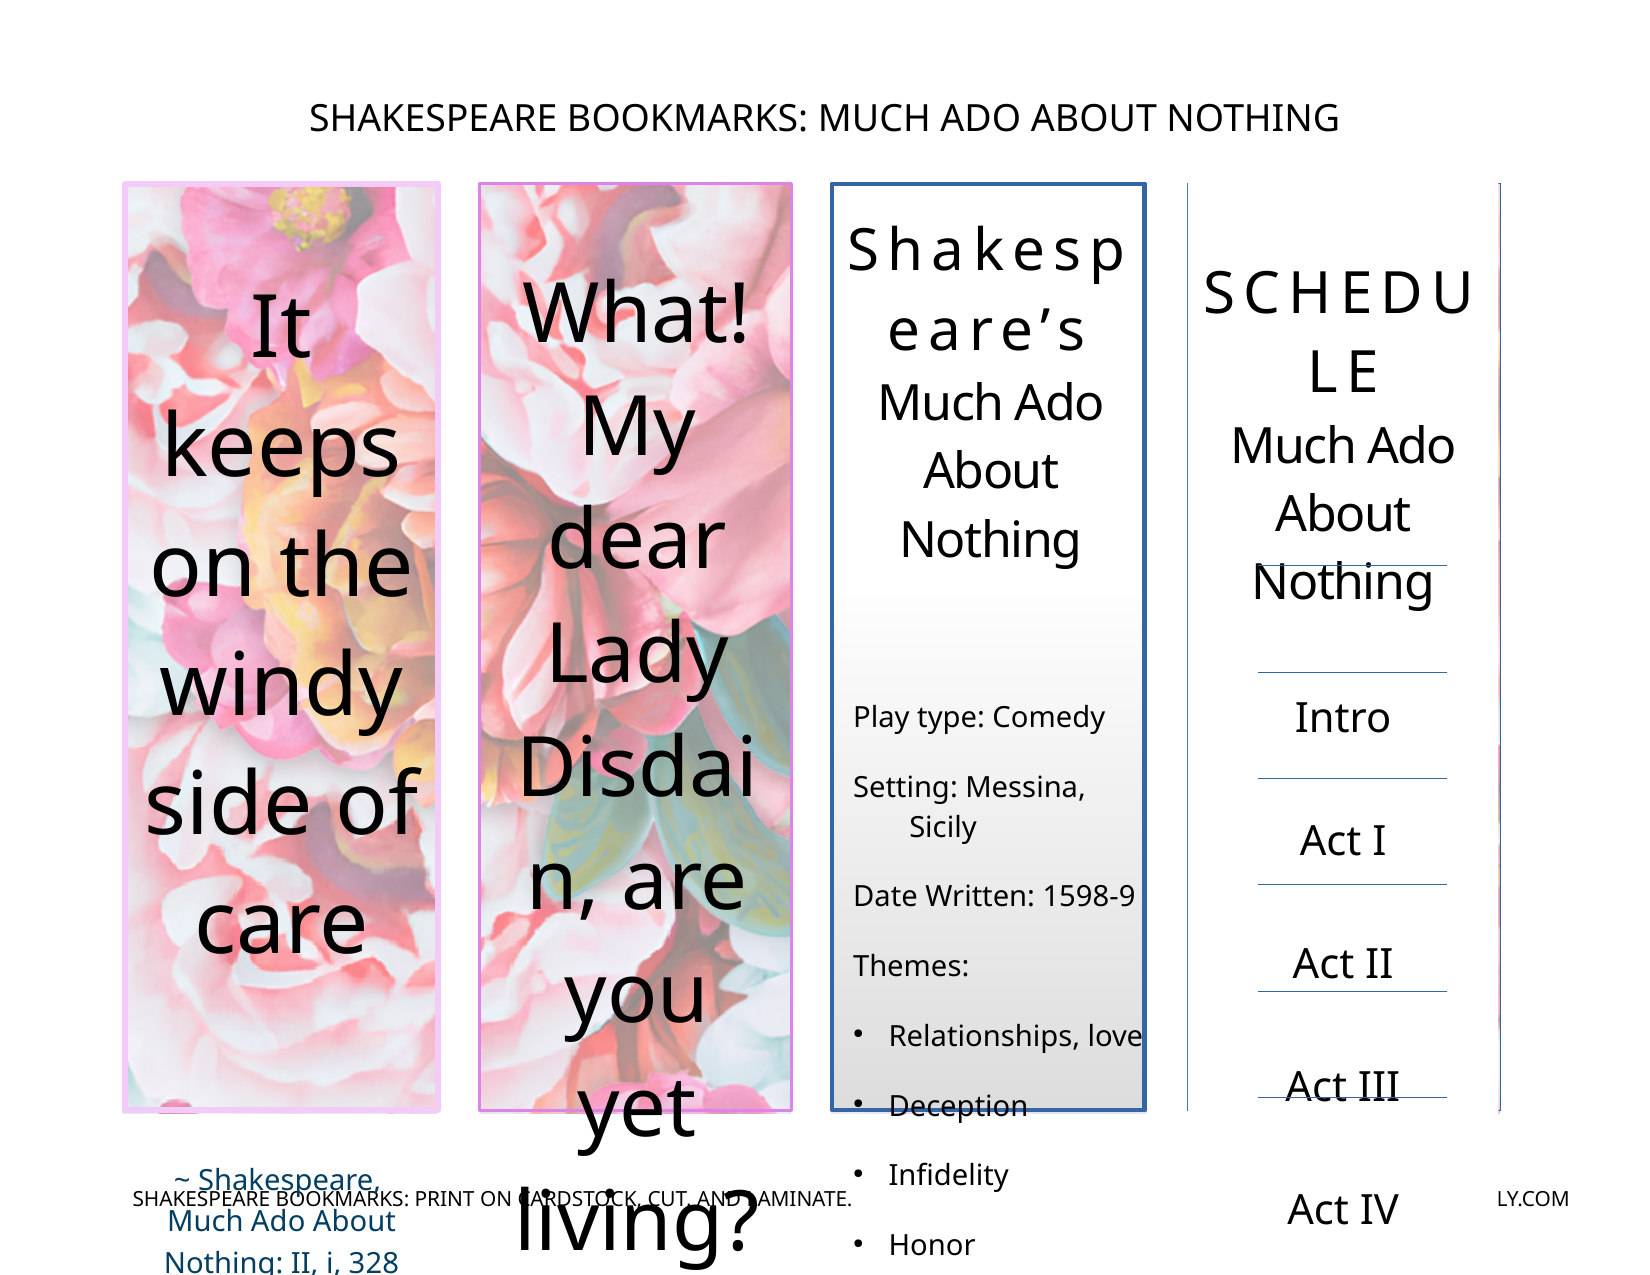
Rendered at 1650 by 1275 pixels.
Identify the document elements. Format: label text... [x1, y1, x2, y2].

text_box [387, 1254, 394, 1261]
text_box [168, 1256, 174, 1265]
text_box © 2023 selfeducatingfamily.com [1499, 1177, 1585, 1221]
text_box [261, 1259, 270, 1265]
text_box It keeps on the windy side of care ~ Shakespeare, Much Ado About Nothing: II, i, 328 [125, 189, 438, 1113]
text_box [0, 32, 1643, 1265]
text_box [244, 1259, 252, 1265]
text_box Shakespeare’s Much Ado About Nothing Play type: Comedy Setting: Messina, Sicily Date Written: 1598-9 Themes: Relationships, love Deception Infidelity Honor [834, 208, 1147, 1039]
text_box SCHEDULE Much Ado About Nothing Intro Act I Act II Act III Act IV Act V [1187, 182, 1499, 1110]
text_box Shakespeare bookmarks: Print on Cardstock, Cut, and laminate. [117, 1177, 873, 1243]
text_box What! My dear Lady Disdain, are you yet living? ~ Shakespeare, Much Ado About Nothing: I, i, 123 [482, 185, 792, 1115]
text_box [219, 1259, 227, 1265]
text_box Shakespeare bookmarks: Much Ado About Nothing [133, 86, 1507, 146]
text_box [190, 1259, 199, 1265]
